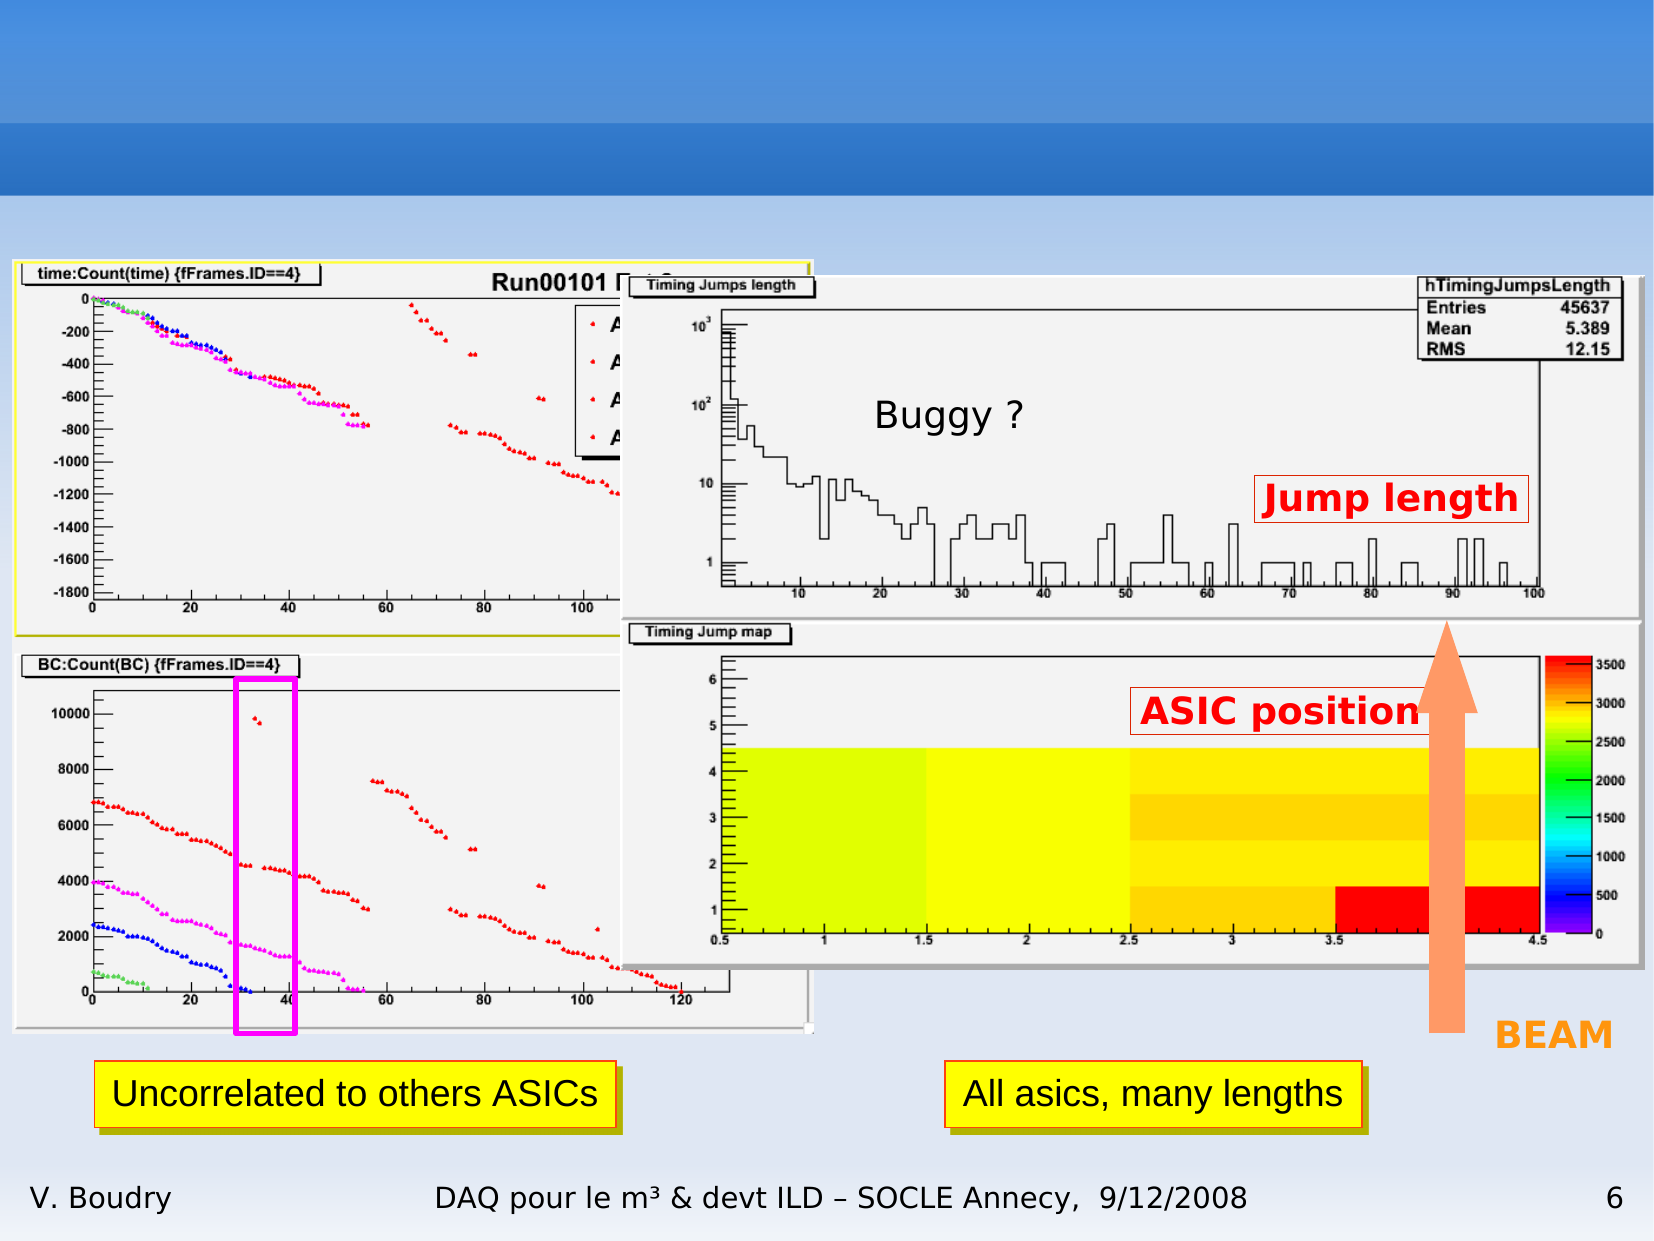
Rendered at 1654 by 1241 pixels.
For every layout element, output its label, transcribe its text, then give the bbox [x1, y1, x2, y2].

text_box All asics, many lengths [944, 1062, 1362, 1127]
text_box Uncorrelated to others ASICs [94, 1062, 616, 1127]
text_box Jump length [1254, 475, 1529, 523]
text_box Buggy ? [856, 383, 1043, 449]
text_box ASIC position [1130, 687, 1429, 735]
text_box BEAM [1476, 1003, 1633, 1069]
picture [0, 0, 1654, 1241]
